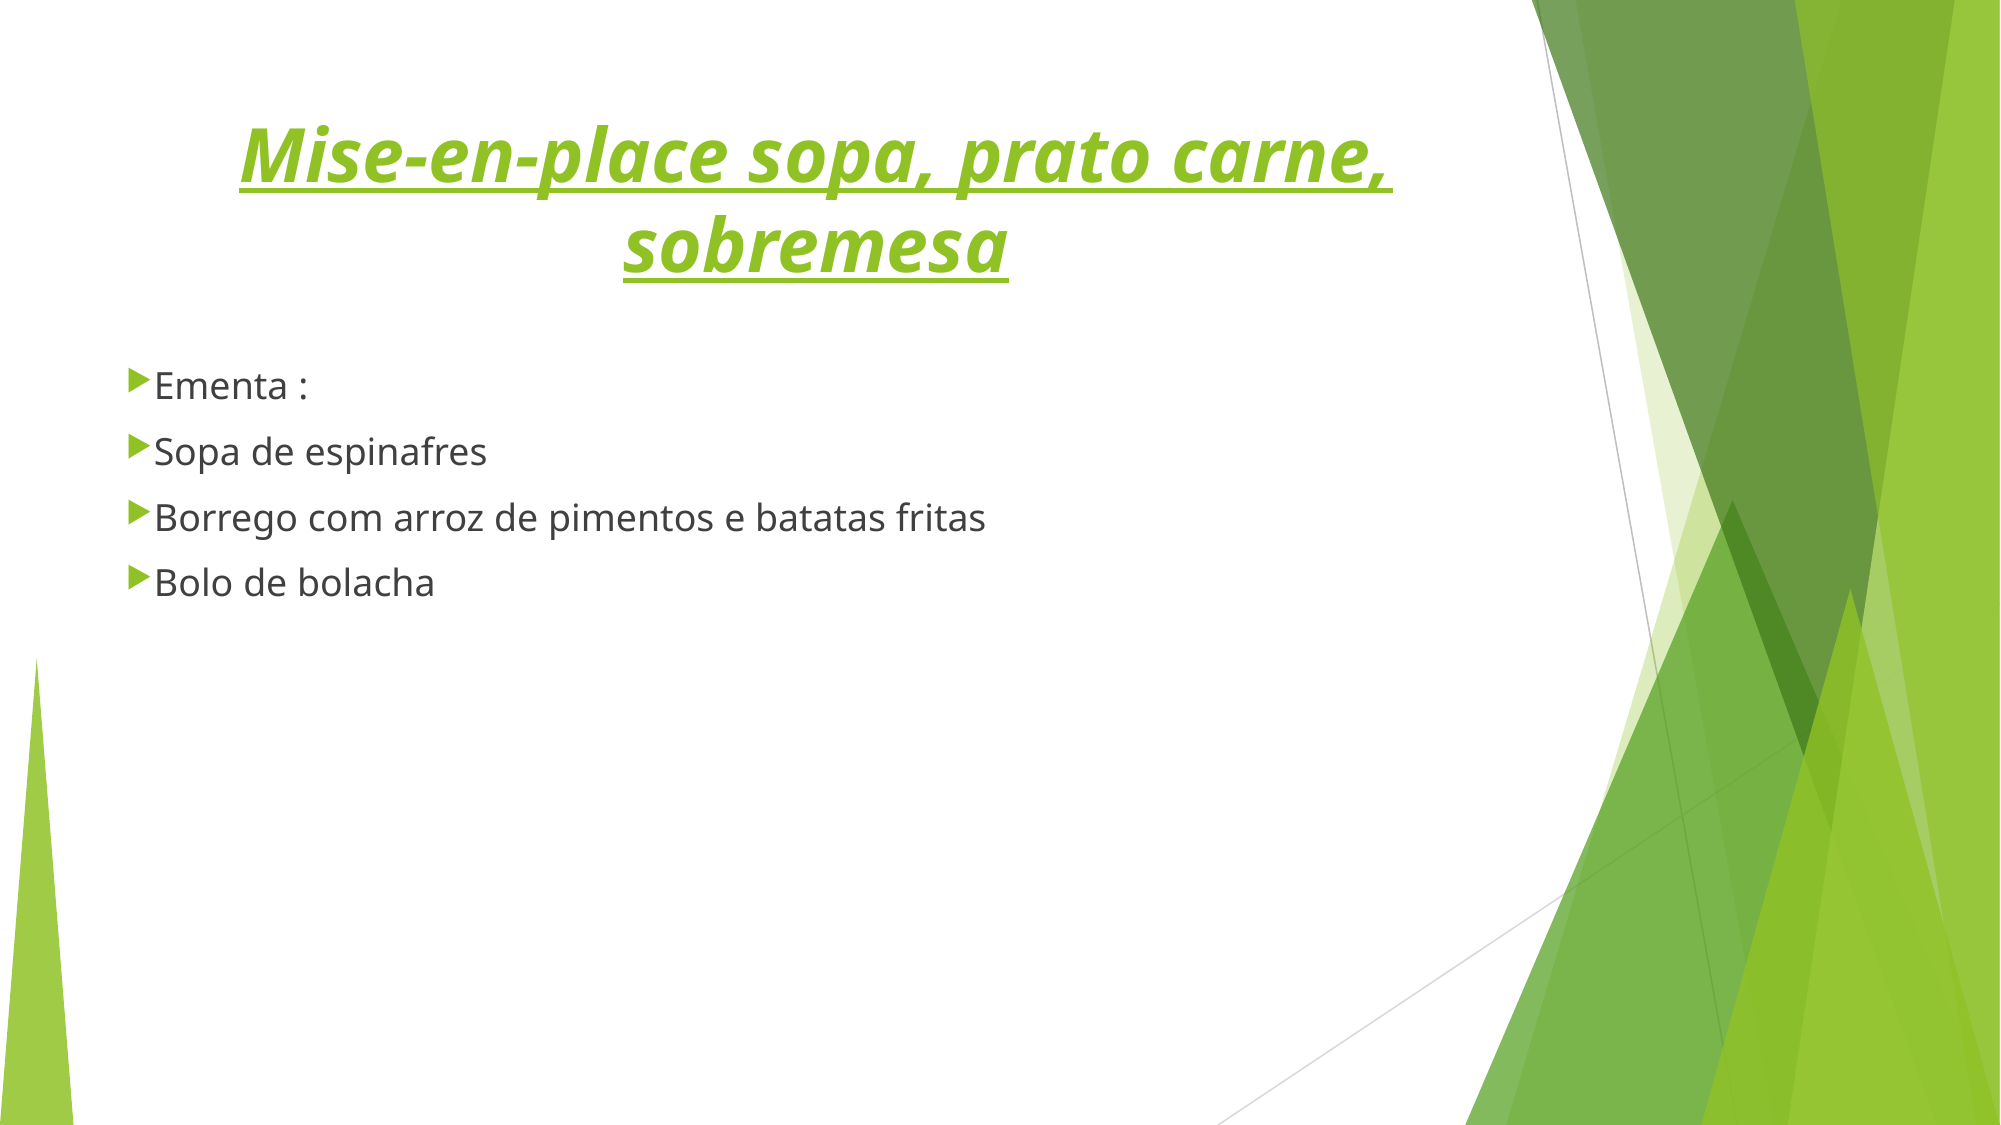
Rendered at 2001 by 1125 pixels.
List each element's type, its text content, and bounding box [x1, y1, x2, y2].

list Ementa : Sopa de espinafres Borrego com arroz de pimentos e batatas fritas Bolo de bolacha [111, 354, 1522, 992]
title Mise-en-place sopa, prato carne, sobremesa [111, 99, 1522, 317]
